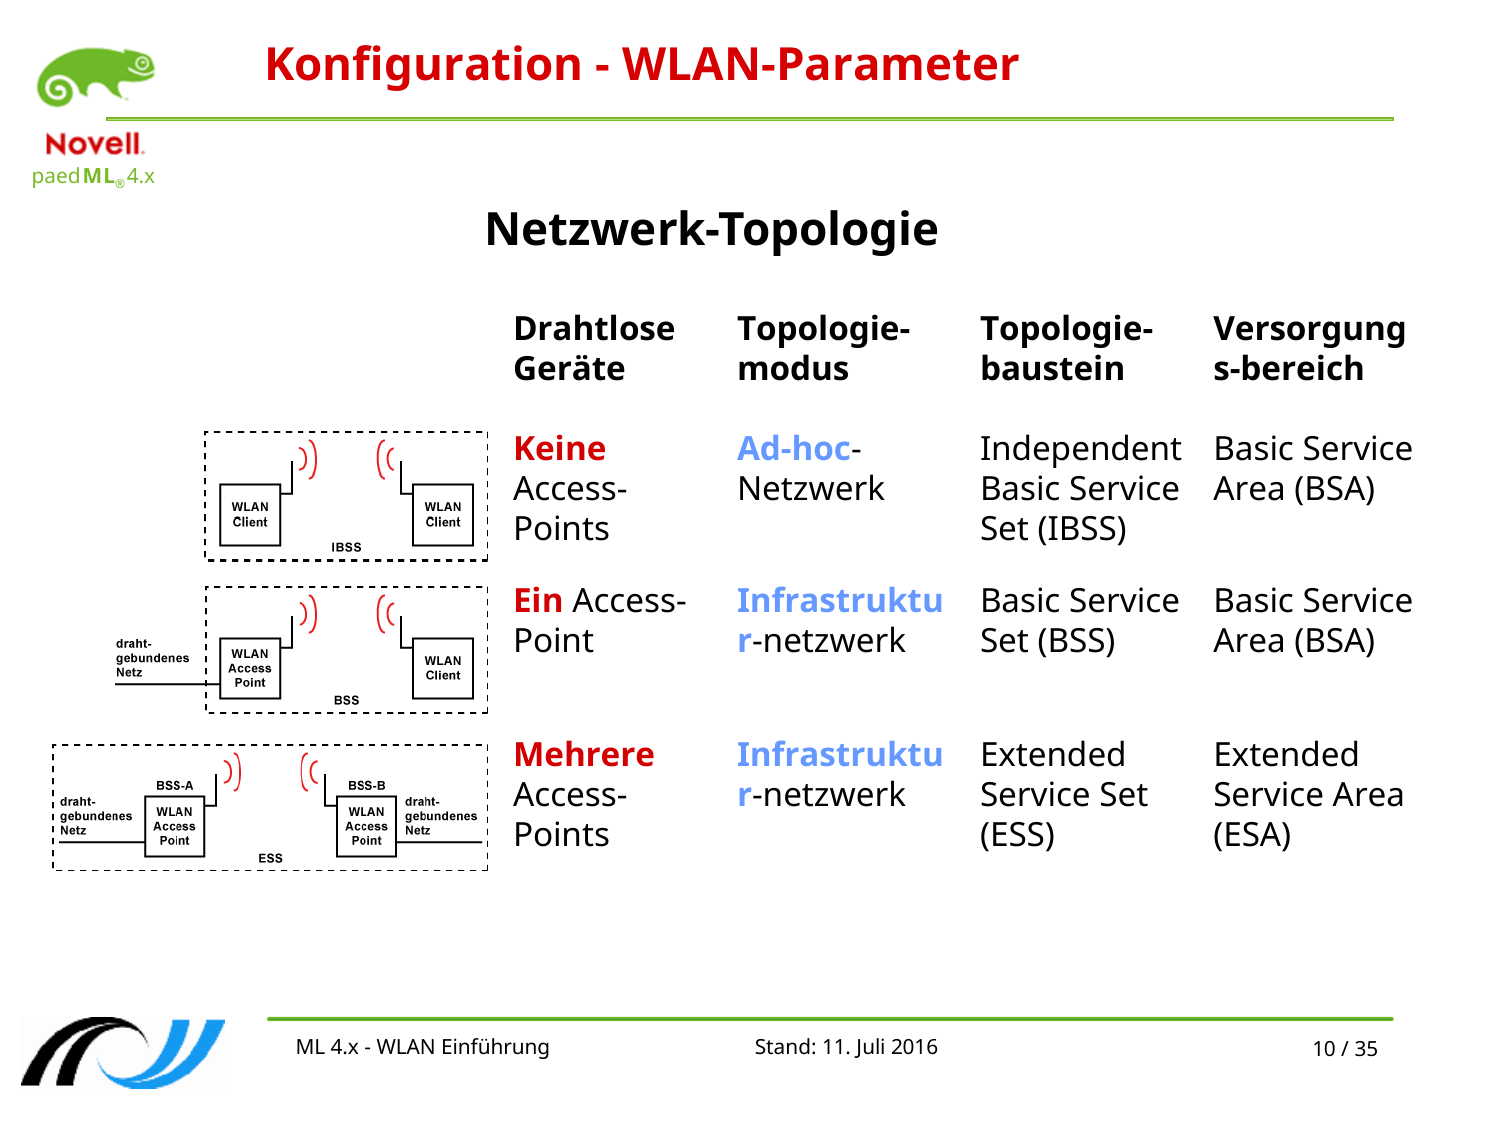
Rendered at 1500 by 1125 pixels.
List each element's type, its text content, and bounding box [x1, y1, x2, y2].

table_cell Extended Service Set (ESS) [965, 726, 1199, 909]
text_box Netzwerk-Topologie [469, 192, 1055, 263]
table_cell Extended Service Area (ESA) [1199, 726, 1432, 909]
table_header Versorgungs-bereich [1199, 300, 1432, 420]
table_cell Ein Access-Point [498, 572, 722, 726]
picture [24, 32, 167, 175]
picture [21, 1017, 225, 1089]
table_header Topologie-baustein [965, 300, 1199, 420]
table_cell Mehrere Access-Points [498, 726, 722, 909]
picture [204, 431, 488, 562]
table_cell Basic Service Area (BSA) [1199, 420, 1432, 572]
table_cell Basic Service Area (BSA) [1199, 572, 1432, 726]
table_cell Ad-hoc-Netzwerk [722, 420, 965, 572]
table_header Topologie-modus [722, 300, 965, 420]
table_header Drahtlose Geräte [498, 300, 722, 420]
table_cell Basic Service Set (BSS) [965, 572, 1199, 726]
table_cell Keine Access-Points [498, 420, 722, 572]
table_cell Infrastruktur-netzwerk [722, 726, 965, 909]
table_cell Infrastruktur-netzwerk [722, 572, 965, 726]
picture [52, 744, 488, 871]
title Konfiguration - WLAN-Parameter [232, 12, 1388, 113]
picture [115, 586, 488, 714]
table_cell Independent Basic Service Set (IBSS) [965, 420, 1199, 572]
